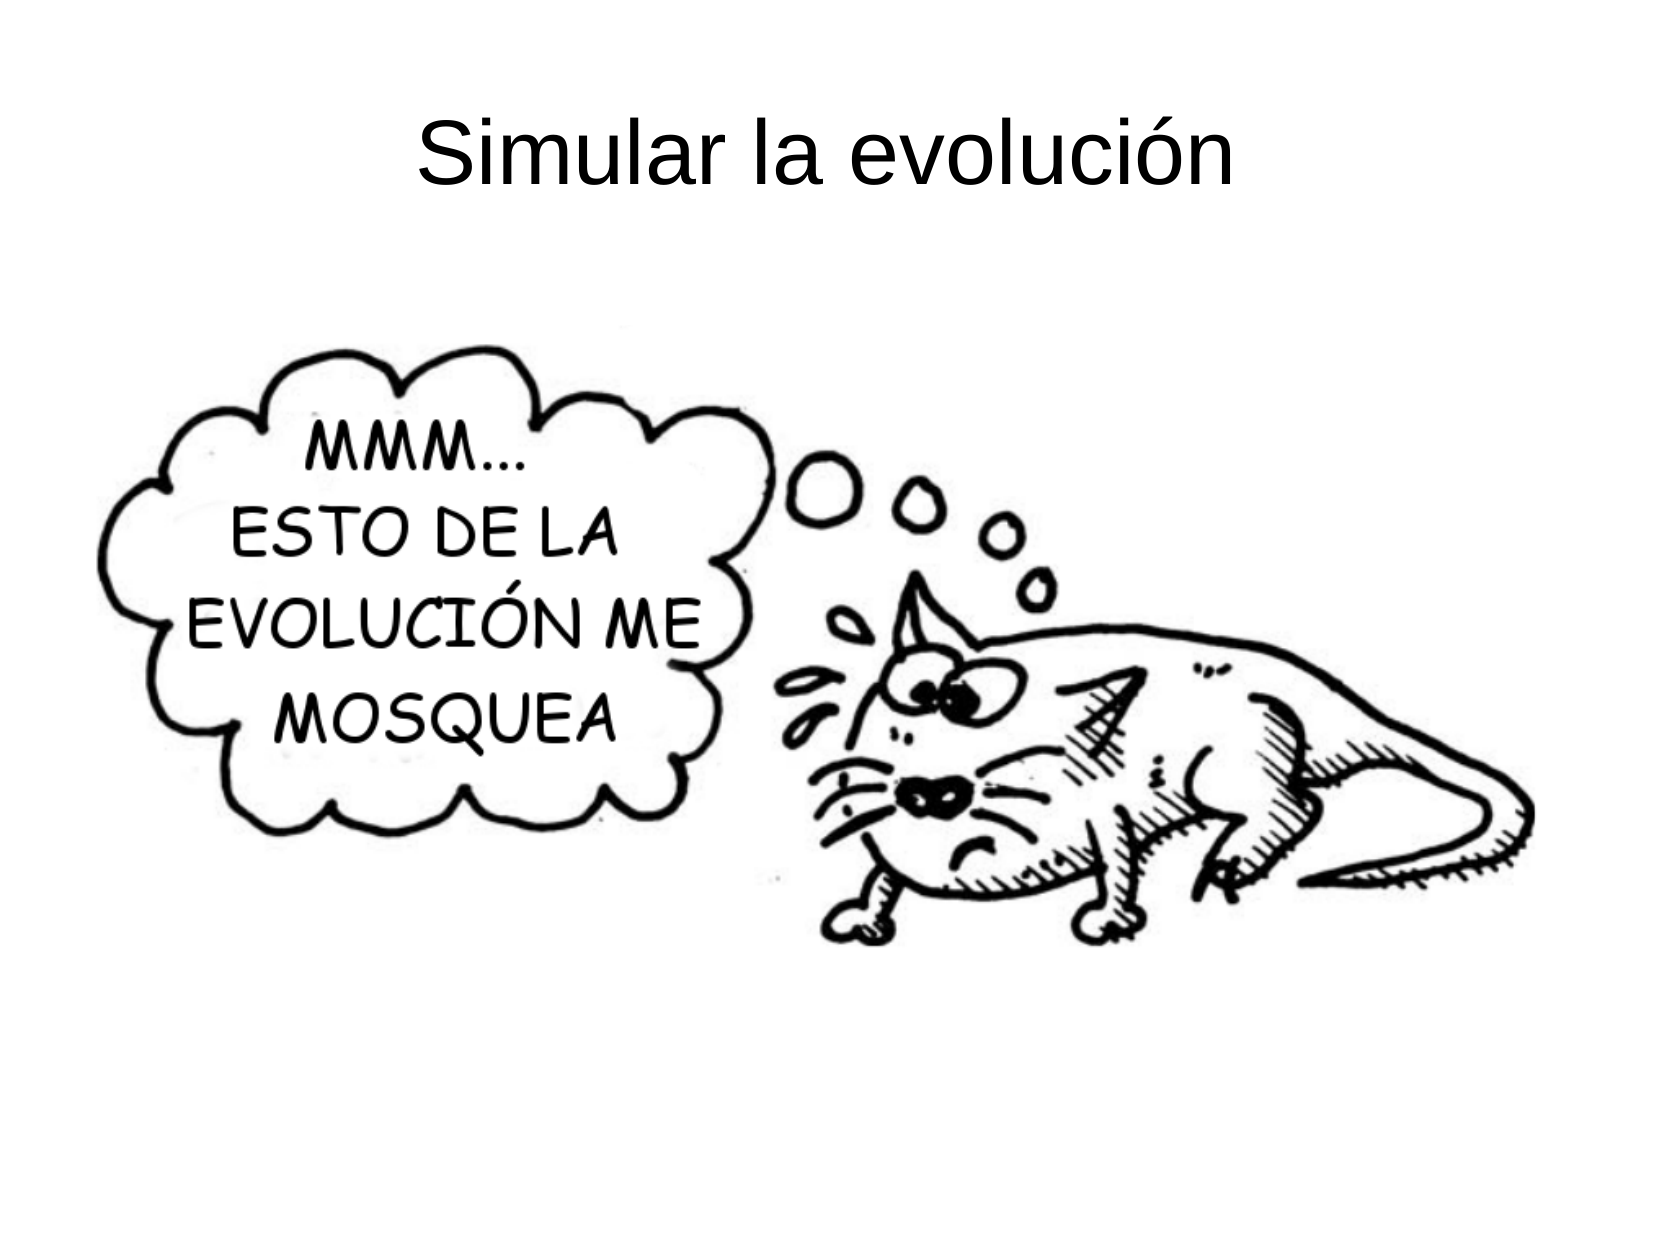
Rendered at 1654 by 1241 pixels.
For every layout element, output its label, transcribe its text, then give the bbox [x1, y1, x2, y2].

picture [82, 325, 1571, 974]
title Simular la evolución [82, 49, 1571, 257]
